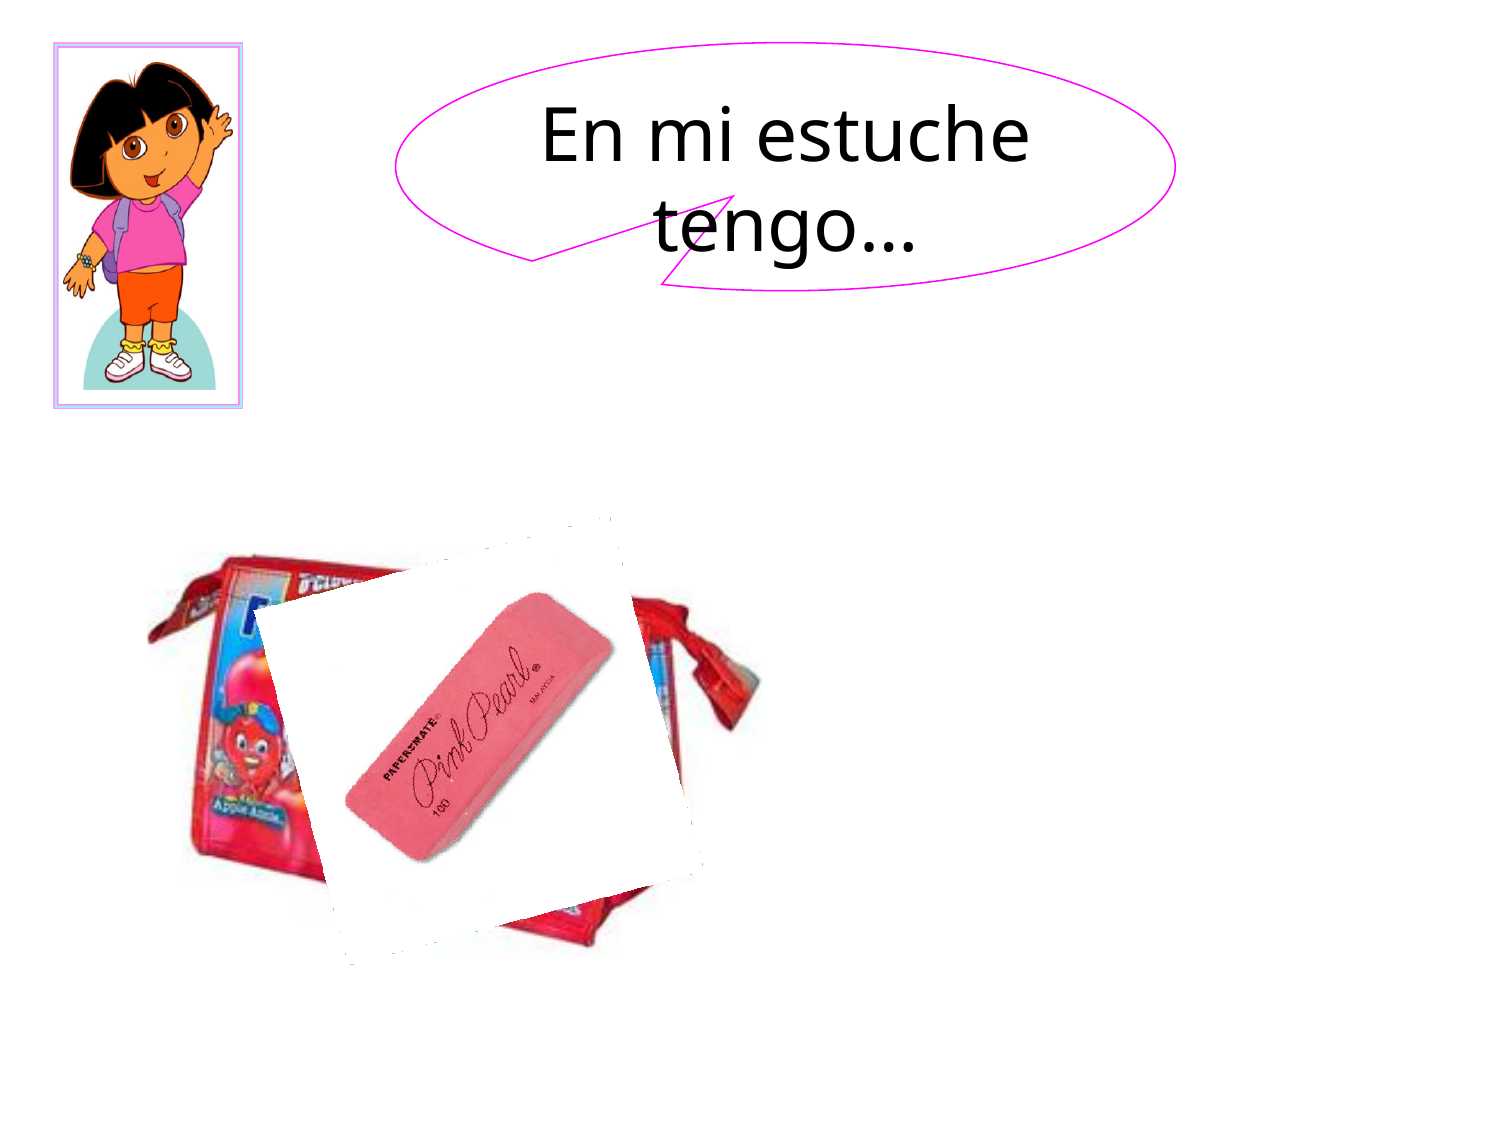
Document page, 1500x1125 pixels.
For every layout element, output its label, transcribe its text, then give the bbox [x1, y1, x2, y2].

picture [53, 42, 243, 409]
text_box En mi estuche tengo… [395, 42, 1176, 291]
picture [147, 444, 762, 1059]
